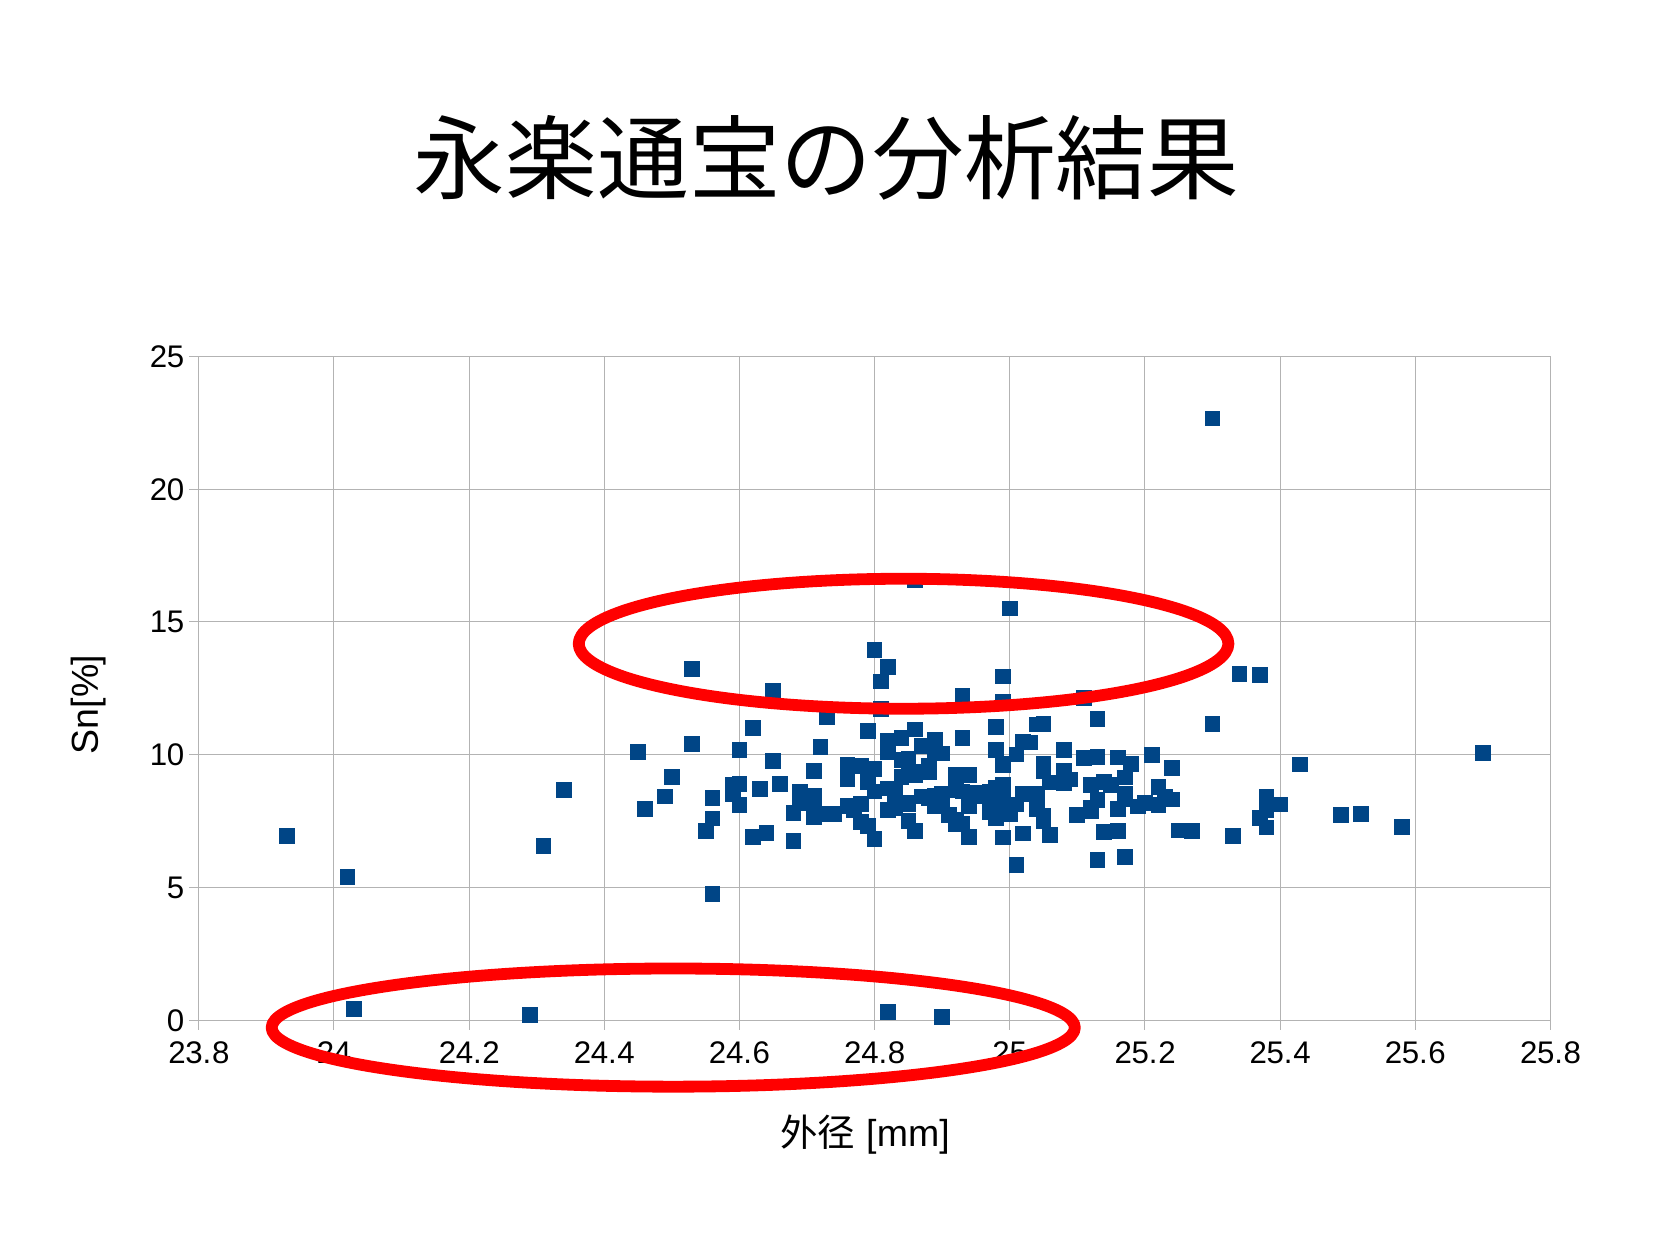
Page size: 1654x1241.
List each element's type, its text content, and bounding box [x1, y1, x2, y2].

chart [5, 249, 1636, 1241]
title 永楽通宝の分析結果 [82, 49, 1571, 249]
